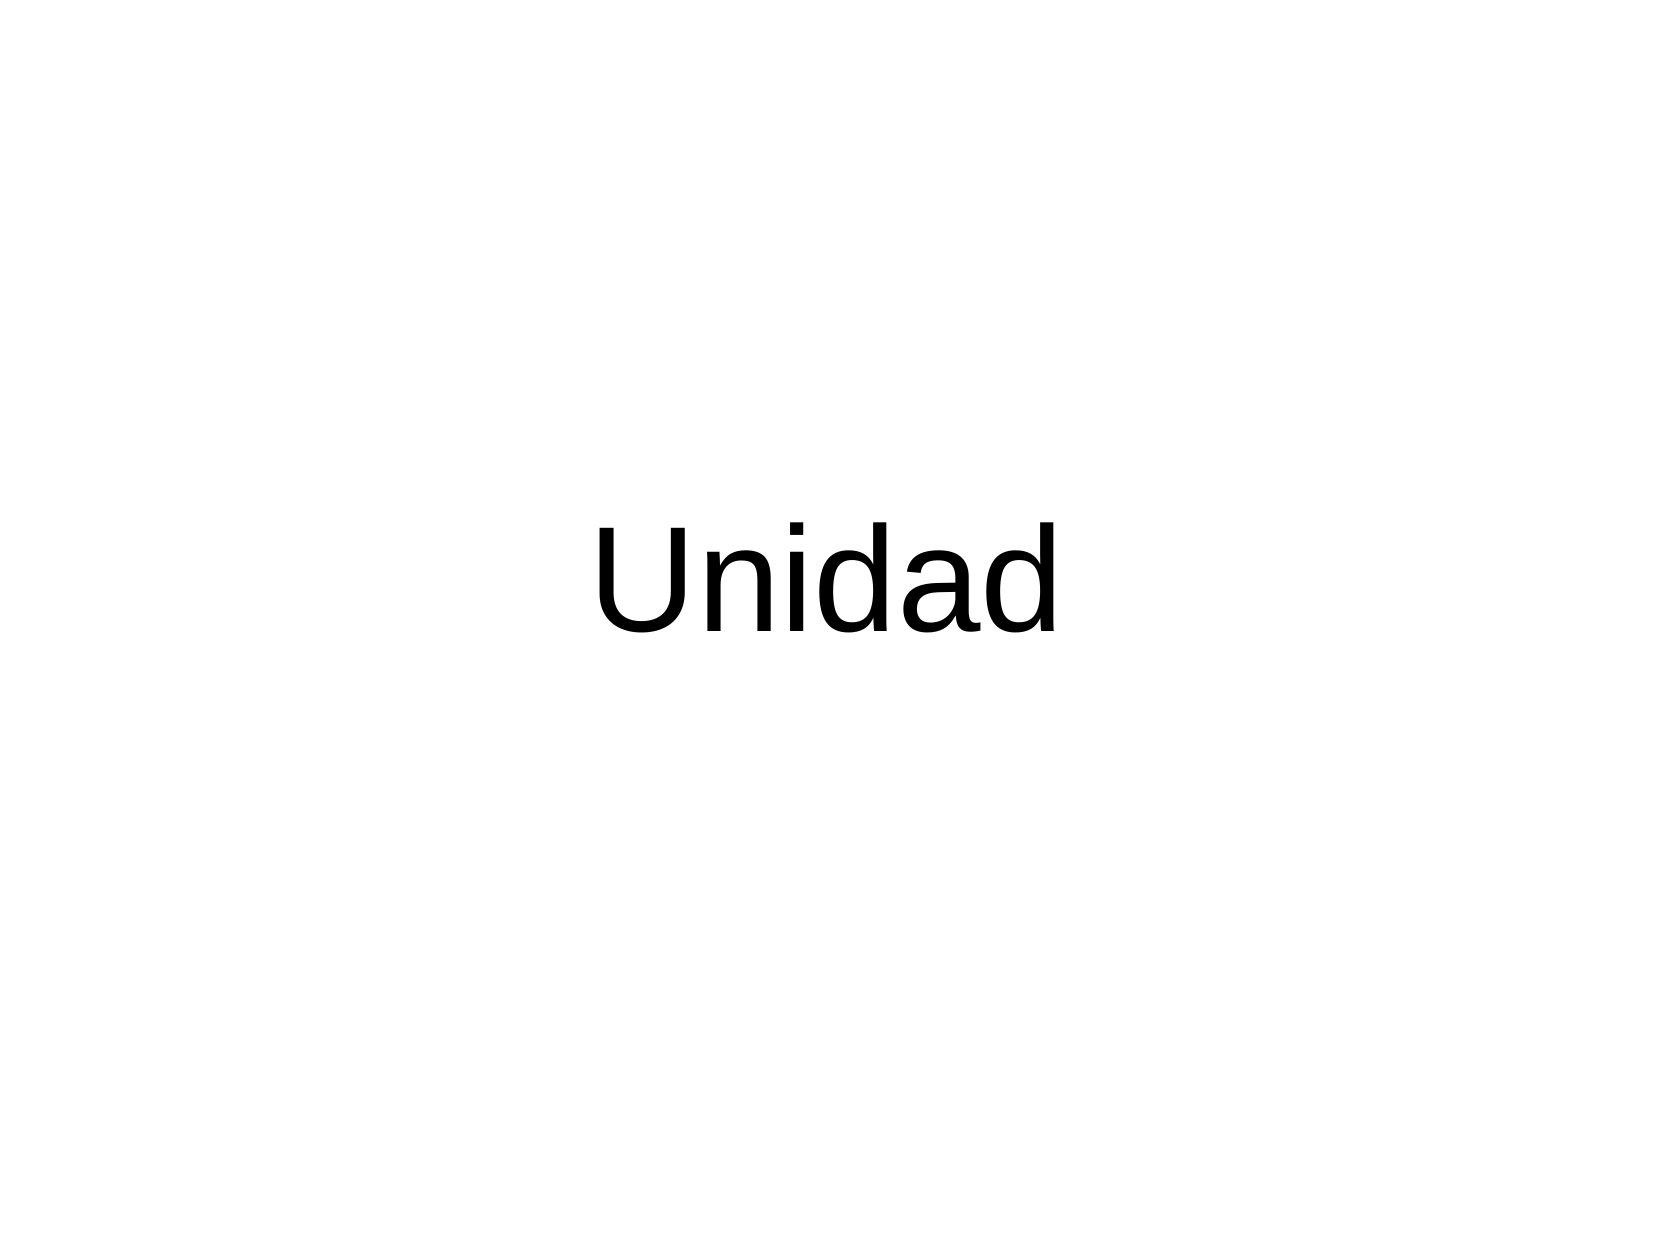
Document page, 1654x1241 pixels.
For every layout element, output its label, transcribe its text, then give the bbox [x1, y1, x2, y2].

subtitle Unidad [82, 49, 1571, 1109]
